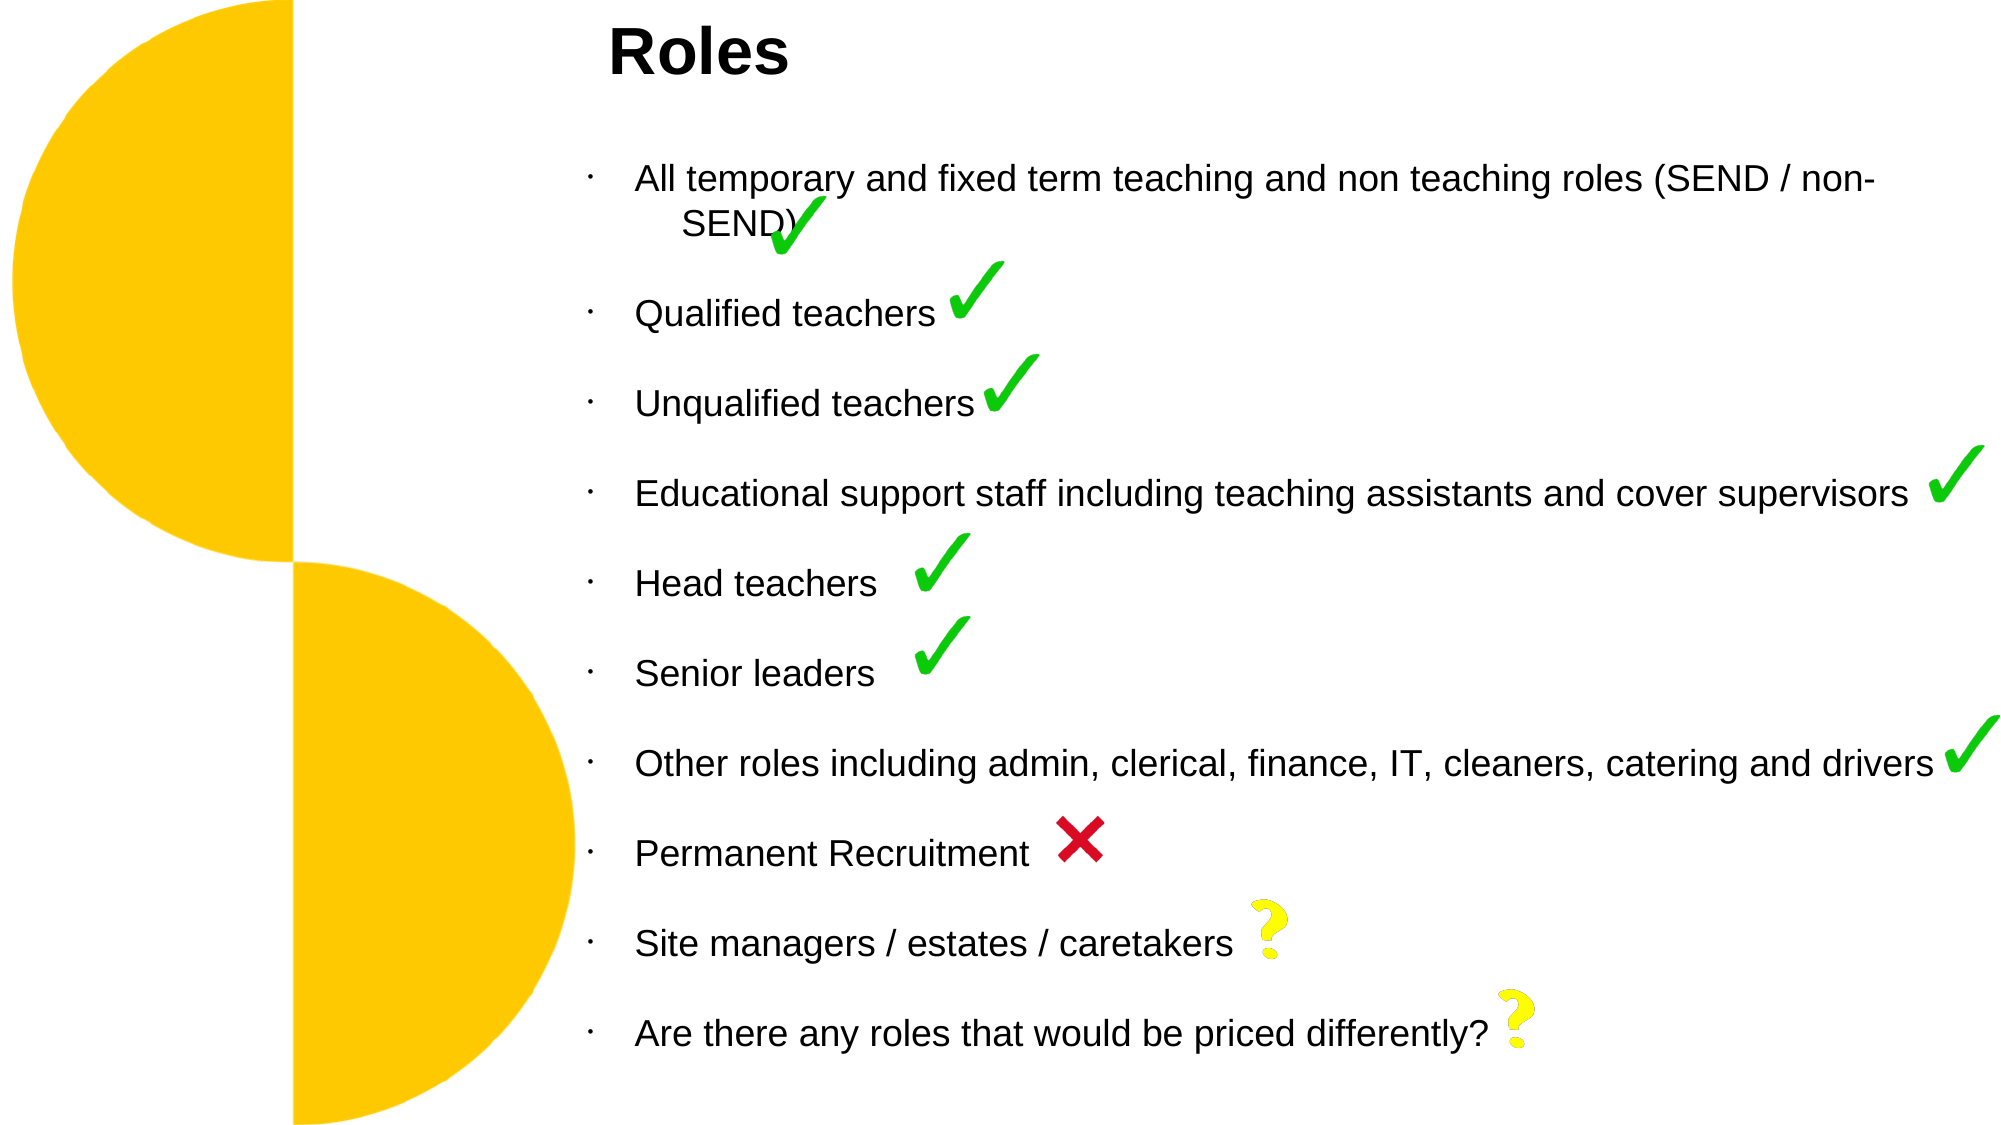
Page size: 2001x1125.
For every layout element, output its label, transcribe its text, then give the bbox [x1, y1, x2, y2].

text_box All temporary and fixed term teaching and non teaching roles (SEND / non-SEND) Qualified teachers Unqualified teachers Educational support staff including teaching assistants and cover supervisors Head teachers Senior leaders Other roles including admin, clerical, finance, IT, cleaners, catering and drivers Permanent Recruitment Site managers / estates / caretakers Are there any roles that would be priced differently? [572, 146, 2000, 1125]
picture [1492, 986, 1537, 1050]
title Roles [608, 7, 1844, 146]
picture [898, 529, 987, 595]
picture [967, 350, 1056, 415]
picture [933, 257, 1021, 322]
picture [1245, 896, 1290, 961]
picture [1928, 711, 2000, 776]
picture [898, 613, 987, 678]
picture [1912, 441, 2000, 507]
picture [754, 192, 843, 258]
picture [1020, 804, 1136, 870]
